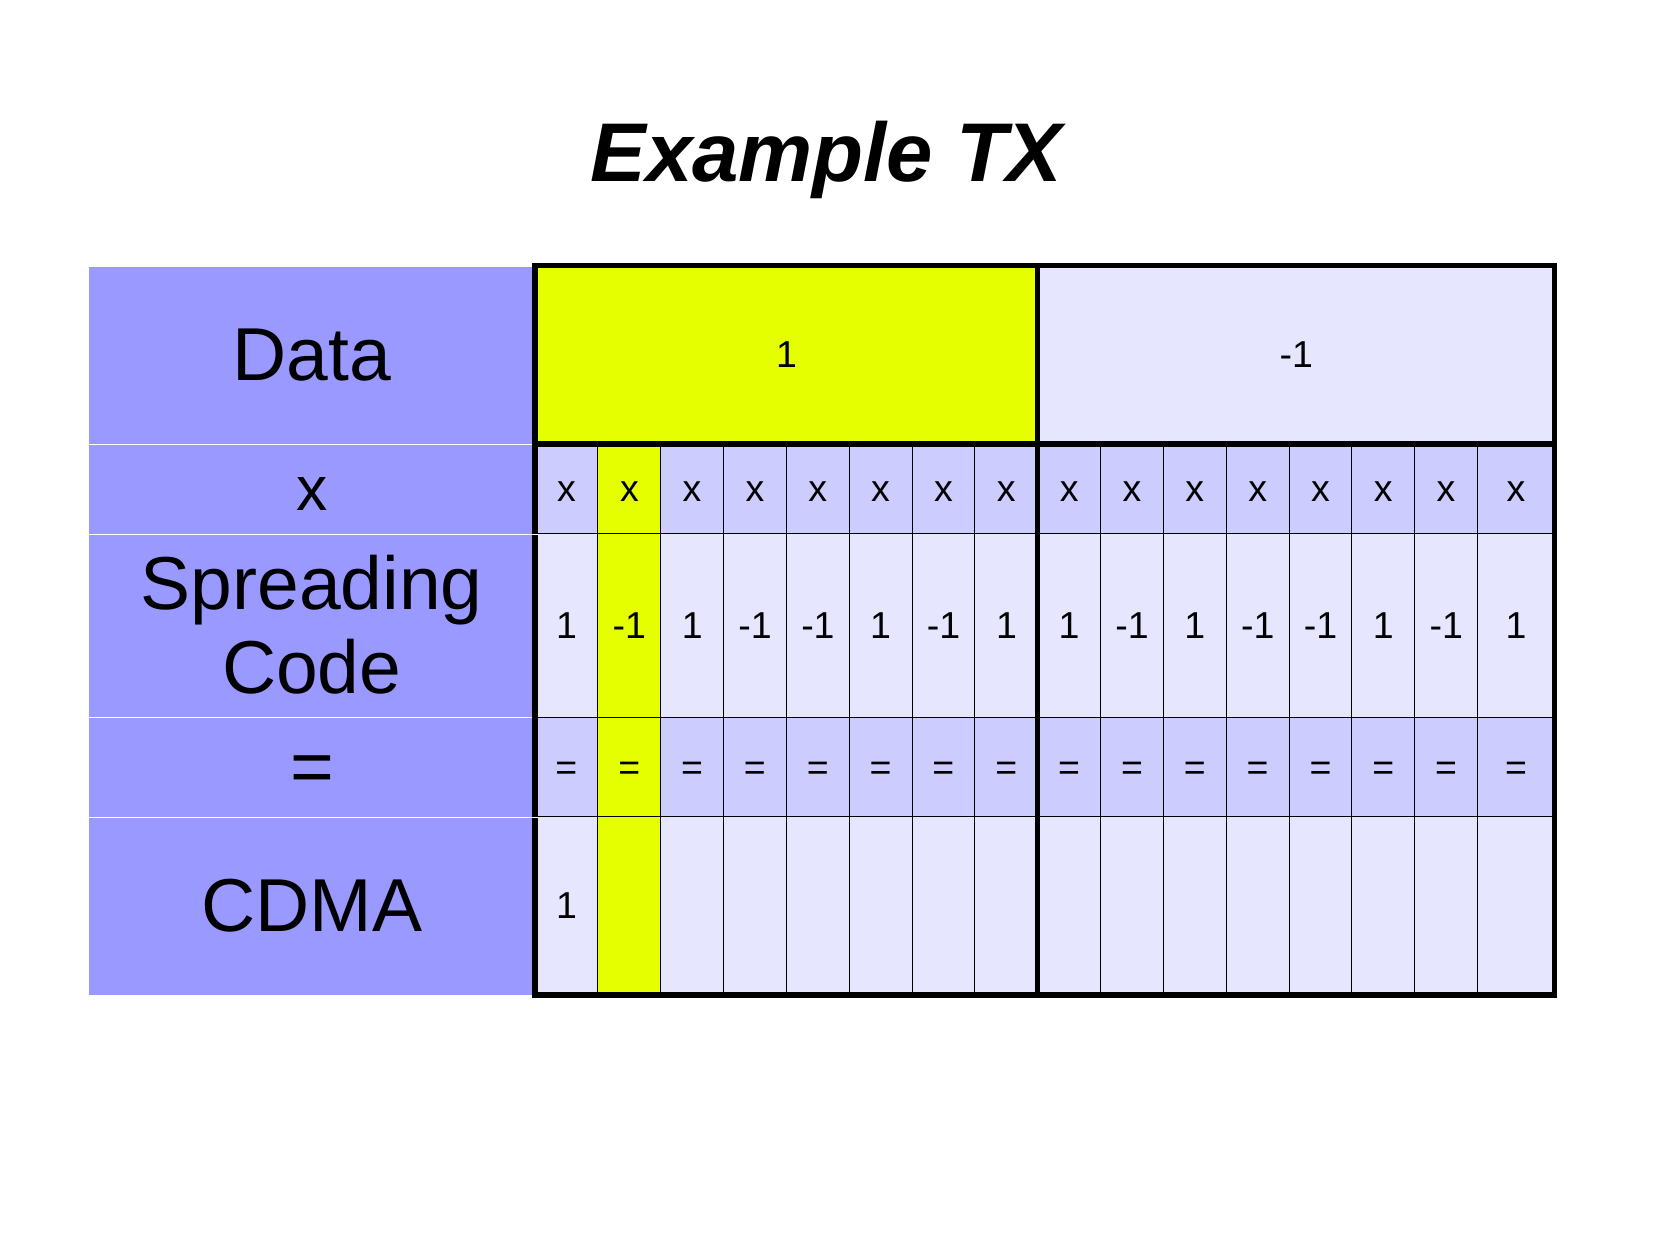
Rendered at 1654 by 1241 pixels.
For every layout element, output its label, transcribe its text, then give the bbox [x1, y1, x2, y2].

table_cell 1 [1352, 534, 1414, 717]
table_cell = [1478, 718, 1552, 816]
table_cell = [913, 718, 974, 816]
table_cell -1 [913, 534, 974, 717]
table_cell [1227, 817, 1289, 992]
table_cell x [1415, 447, 1477, 533]
table_cell 1 [1040, 534, 1100, 717]
table_cell [787, 817, 849, 992]
table_cell [1040, 817, 1100, 992]
table_cell [1415, 817, 1477, 992]
table_cell = [724, 718, 786, 816]
table_cell x [661, 447, 723, 533]
table_cell 1 [850, 534, 912, 717]
table_cell x [1227, 447, 1289, 533]
table_cell x [1164, 447, 1226, 533]
table_cell 1 [1478, 534, 1552, 717]
table_cell x [1101, 447, 1163, 533]
table_cell -1 [787, 534, 849, 717]
table_header Data [89, 267, 532, 444]
table_cell = [1290, 718, 1351, 816]
table_cell [724, 817, 786, 992]
table_cell [975, 817, 1035, 992]
table_cell x [598, 447, 660, 533]
table_cell [1164, 817, 1226, 992]
table_cell x [1352, 447, 1414, 533]
table_cell 1 [975, 534, 1035, 717]
table_cell [661, 817, 723, 992]
table_cell = [850, 718, 912, 816]
table_cell 1 [538, 534, 597, 717]
table_cell [1352, 817, 1414, 992]
table_cell x [913, 447, 974, 533]
table_cell = [1352, 718, 1414, 816]
table_cell CDMA [89, 818, 532, 995]
table_cell = [1101, 718, 1163, 816]
table_cell x [1478, 447, 1552, 533]
table_cell = [975, 718, 1035, 816]
table_cell x [89, 445, 532, 534]
table_cell [1101, 817, 1163, 992]
table_cell -1 [1227, 534, 1289, 717]
table_cell = [538, 718, 597, 816]
table_cell [1478, 817, 1552, 992]
table_header 1 [538, 268, 1035, 441]
table_cell 1 [661, 534, 723, 717]
table_cell x [787, 447, 849, 533]
table_cell x [850, 447, 912, 533]
table_cell = [1040, 718, 1100, 816]
table_cell [913, 817, 974, 992]
table_cell = [661, 718, 723, 816]
table_cell x [1290, 447, 1351, 533]
table_cell = [787, 718, 849, 816]
table_cell [850, 817, 912, 992]
table_cell -1 [1290, 534, 1351, 717]
table_cell x [975, 447, 1035, 533]
table_cell 1 [538, 817, 597, 992]
table_cell Spreading Code [89, 535, 532, 717]
table_cell [1290, 817, 1351, 992]
table_cell -1 [1415, 534, 1477, 717]
table_cell = [89, 718, 532, 817]
table_cell x [724, 447, 786, 533]
table_cell = [1164, 718, 1226, 816]
table_cell x [1040, 447, 1100, 533]
table_cell 1 [1164, 534, 1226, 717]
table_cell x [538, 447, 597, 533]
table_cell -1 [598, 534, 660, 717]
title Example TX [82, 56, 1571, 250]
table_cell [598, 817, 660, 992]
table_header -1 [1040, 268, 1552, 441]
table_cell = [1227, 718, 1289, 816]
table_cell -1 [1101, 534, 1163, 717]
table_cell = [598, 718, 660, 816]
table_cell -1 [724, 534, 786, 717]
table_cell = [1415, 718, 1477, 816]
